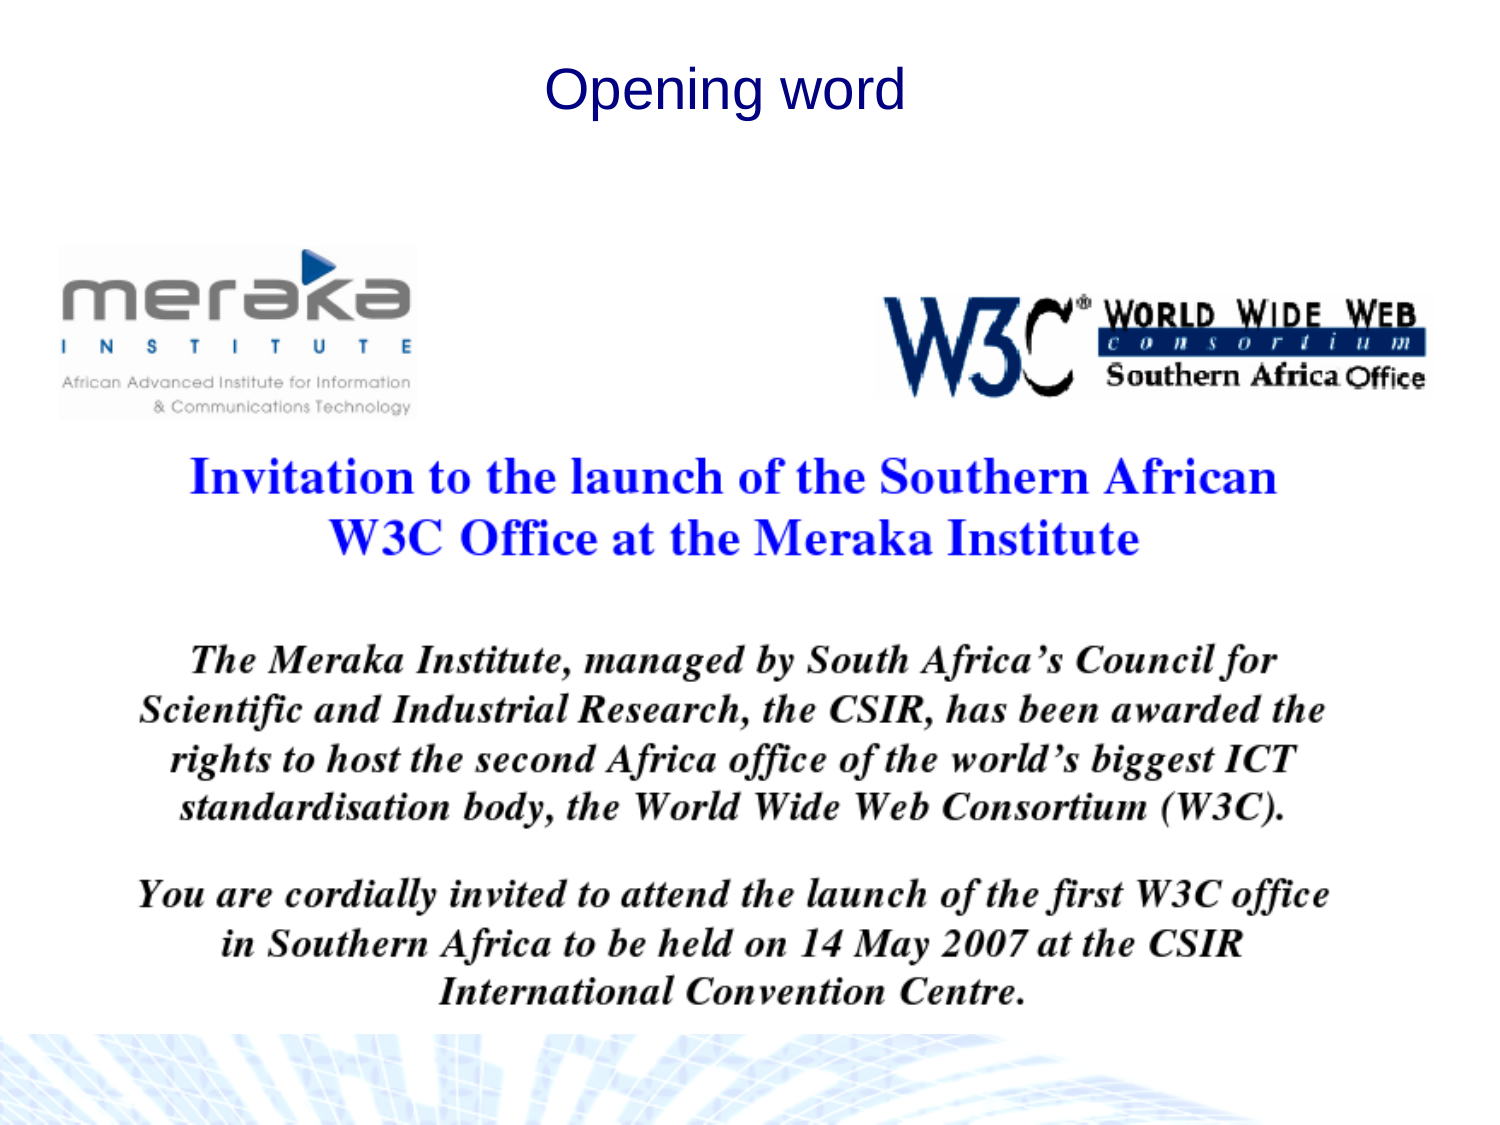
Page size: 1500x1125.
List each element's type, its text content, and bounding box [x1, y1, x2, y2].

title Opening word [88, 8, 1364, 170]
picture [0, 236, 1495, 1125]
